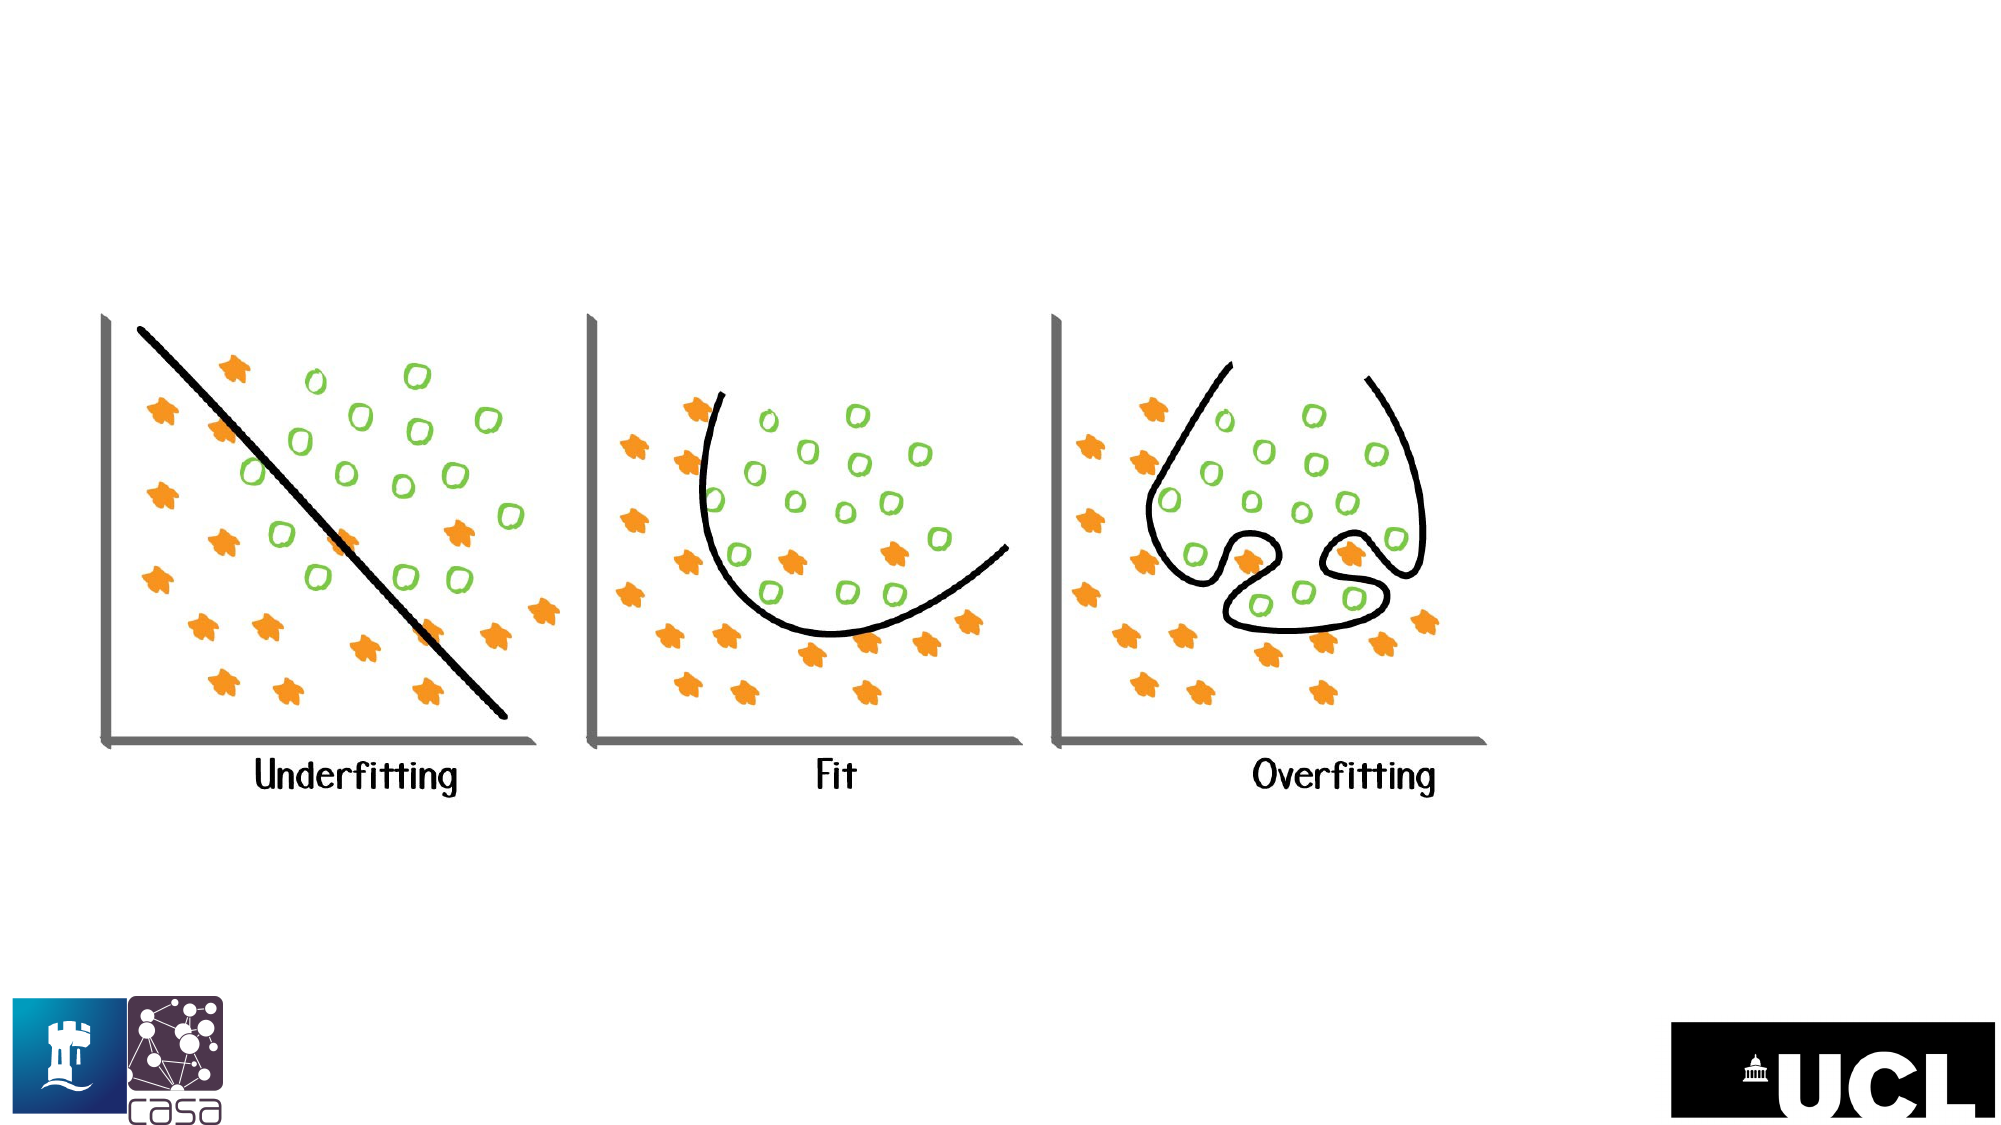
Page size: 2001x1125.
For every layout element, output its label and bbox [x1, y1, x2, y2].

picture [17, 220, 1538, 873]
